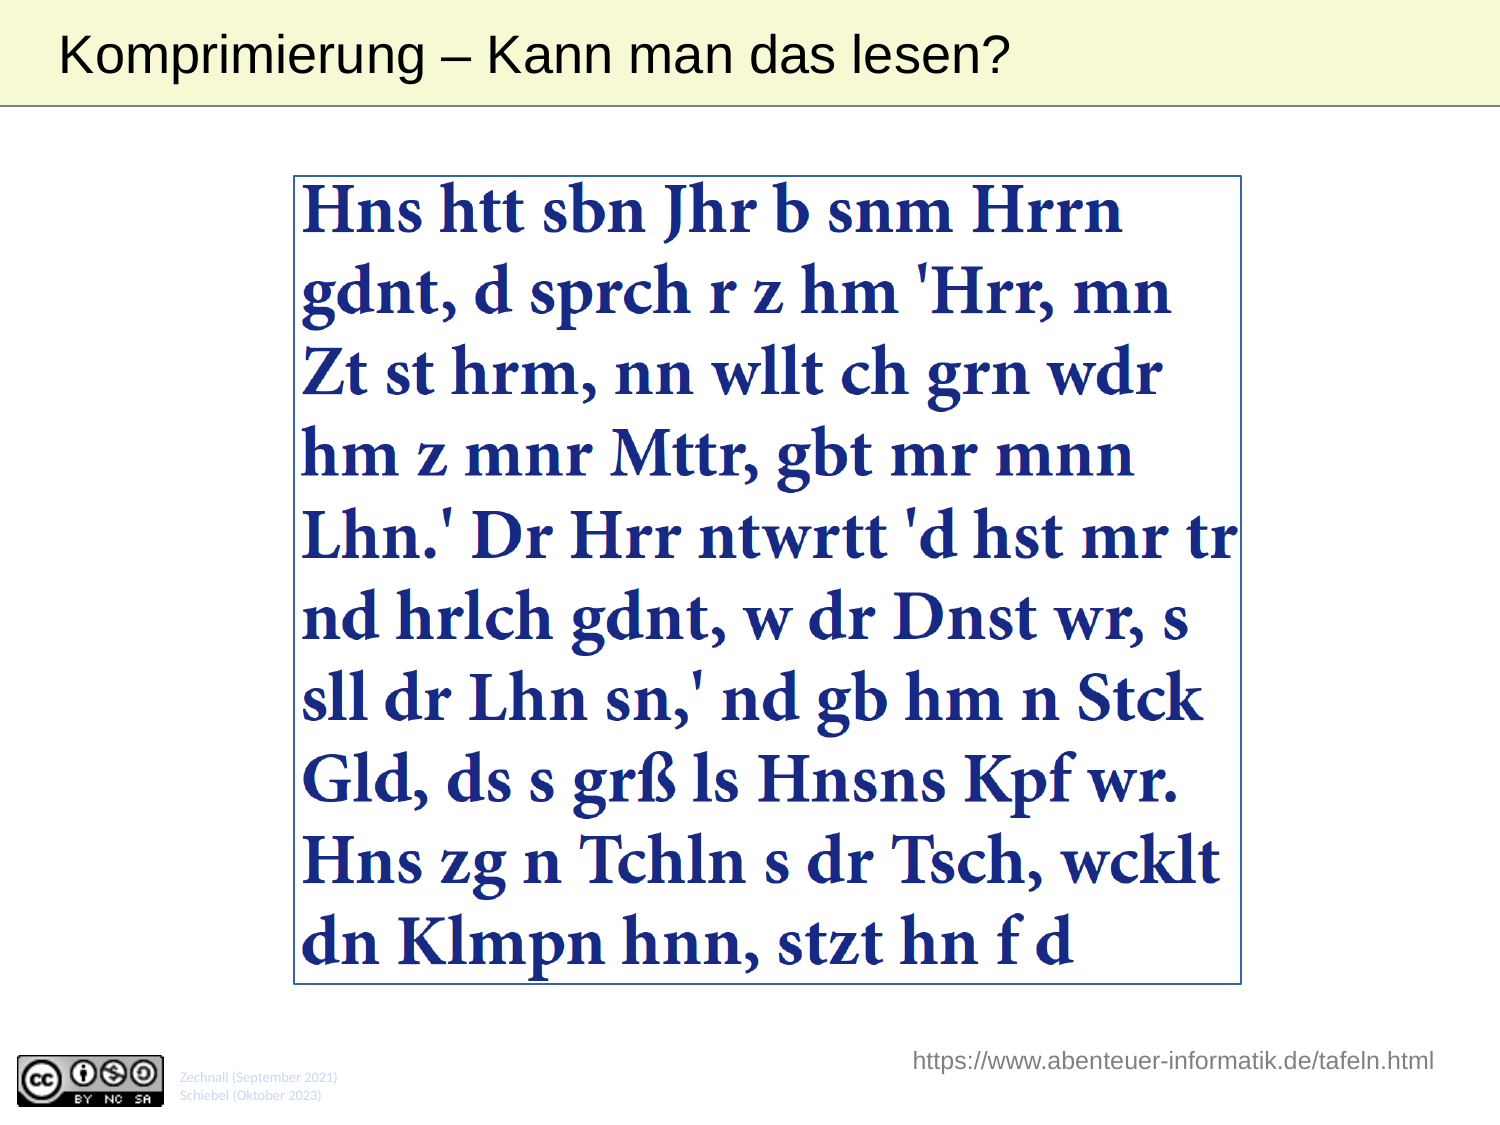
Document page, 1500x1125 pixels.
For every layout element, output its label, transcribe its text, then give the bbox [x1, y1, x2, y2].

picture [295, 177, 1241, 984]
text_box https://www.abenteuer-informatik.de/tafeln.html [897, 1039, 1465, 1111]
title Komprimierung – Kann man das lesen? [59, 0, 1016, 123]
picture [17, 1055, 164, 1107]
